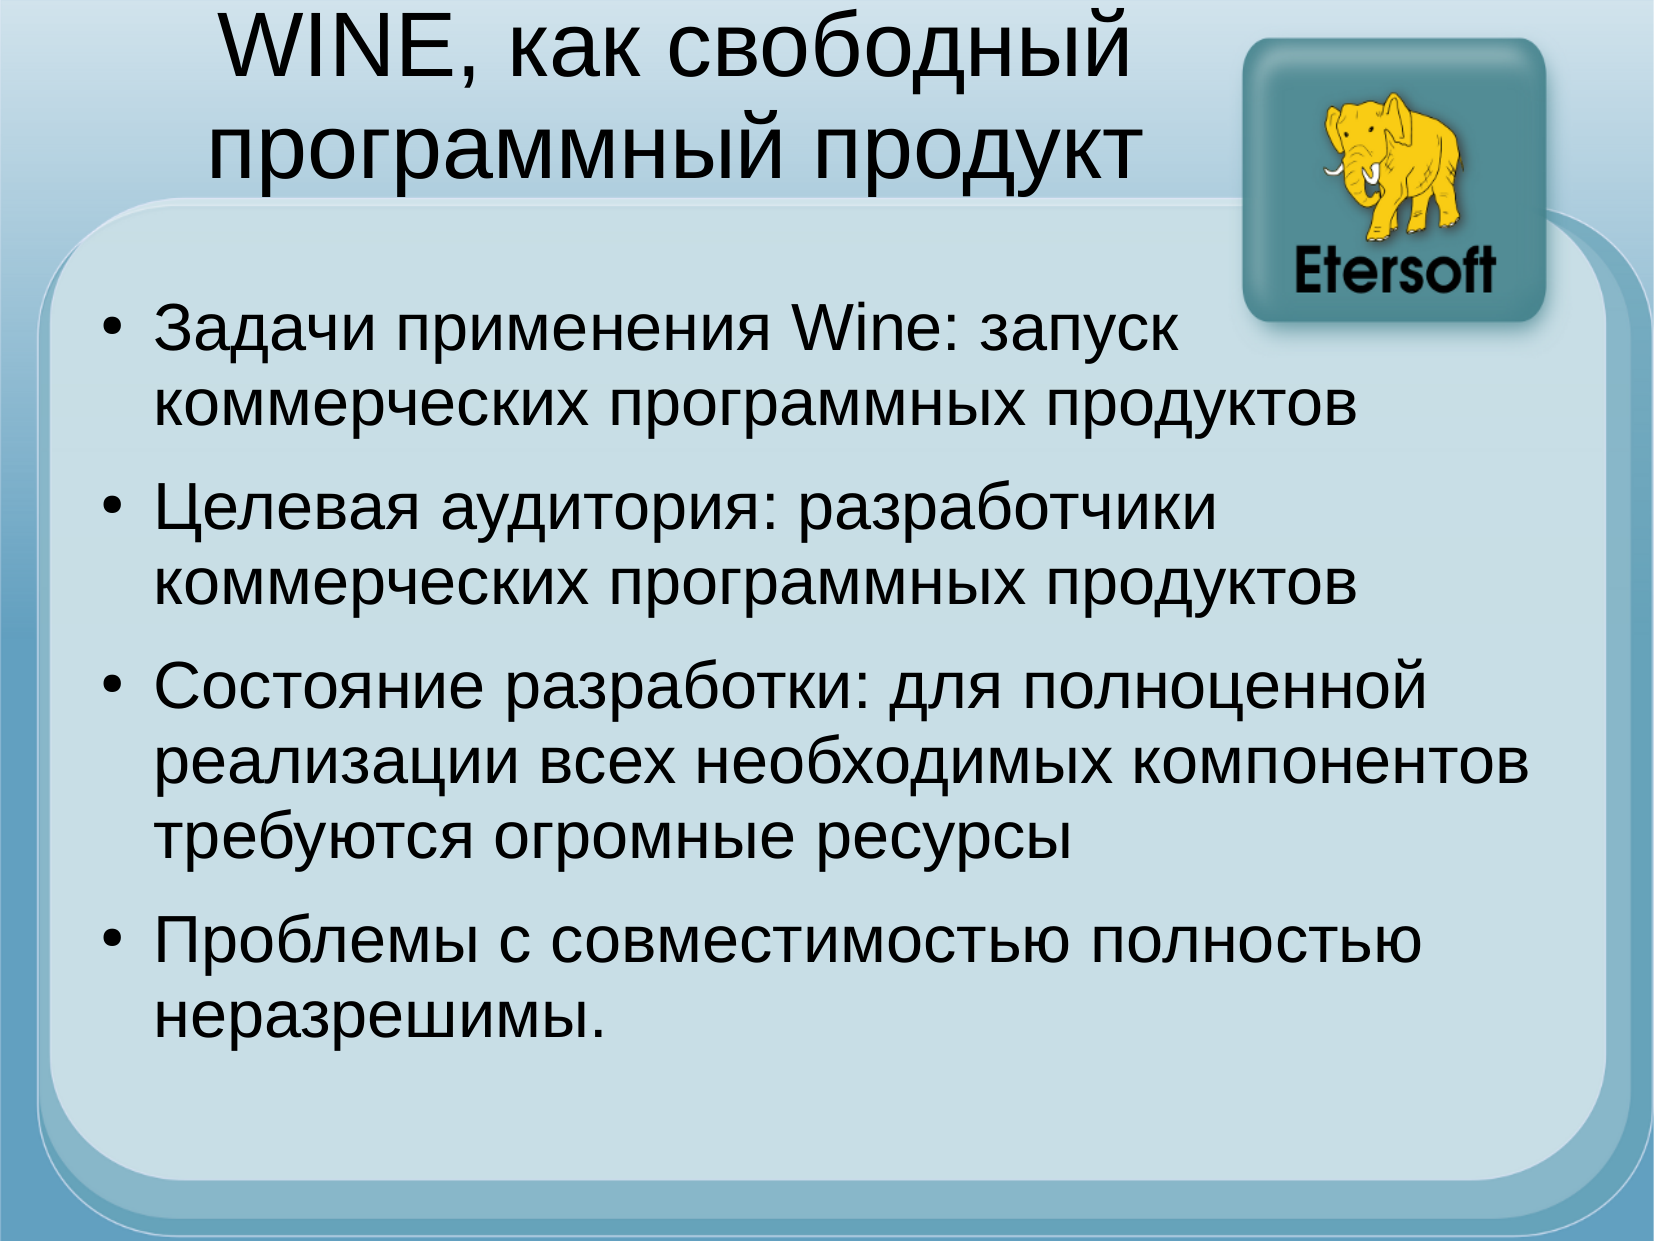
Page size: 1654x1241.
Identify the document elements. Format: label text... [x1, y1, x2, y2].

title WINE, как свободный программный продукт [82, 0, 1270, 199]
picture [0, 0, 1654, 1241]
list Задачи применения Wine: запуск коммерческих программных продуктов Целевая аудитория: разработчики коммерческих программных продуктов Состояние разработки: для полноценной реализации всех необходимых компонентов требуются огромные ресурсы Проблемы с совместимостью полностью неразрешимы. [82, 290, 1571, 1109]
